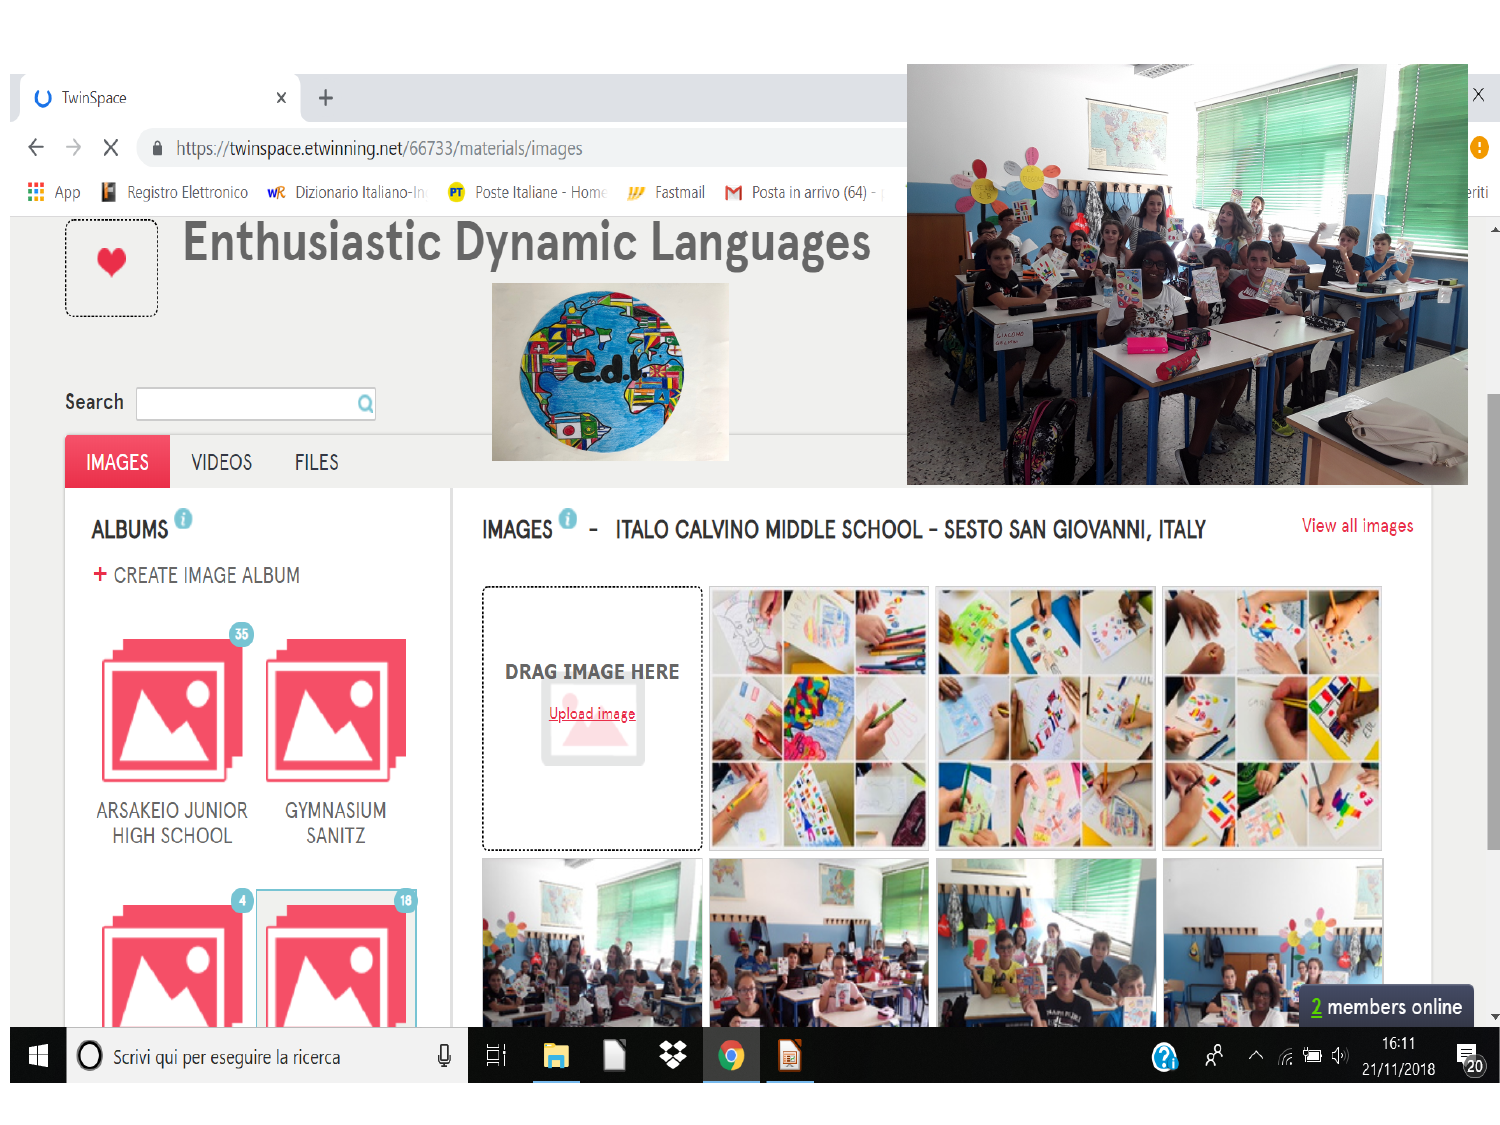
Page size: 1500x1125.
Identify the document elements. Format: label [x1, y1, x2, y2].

picture [10, 64, 1500, 1083]
